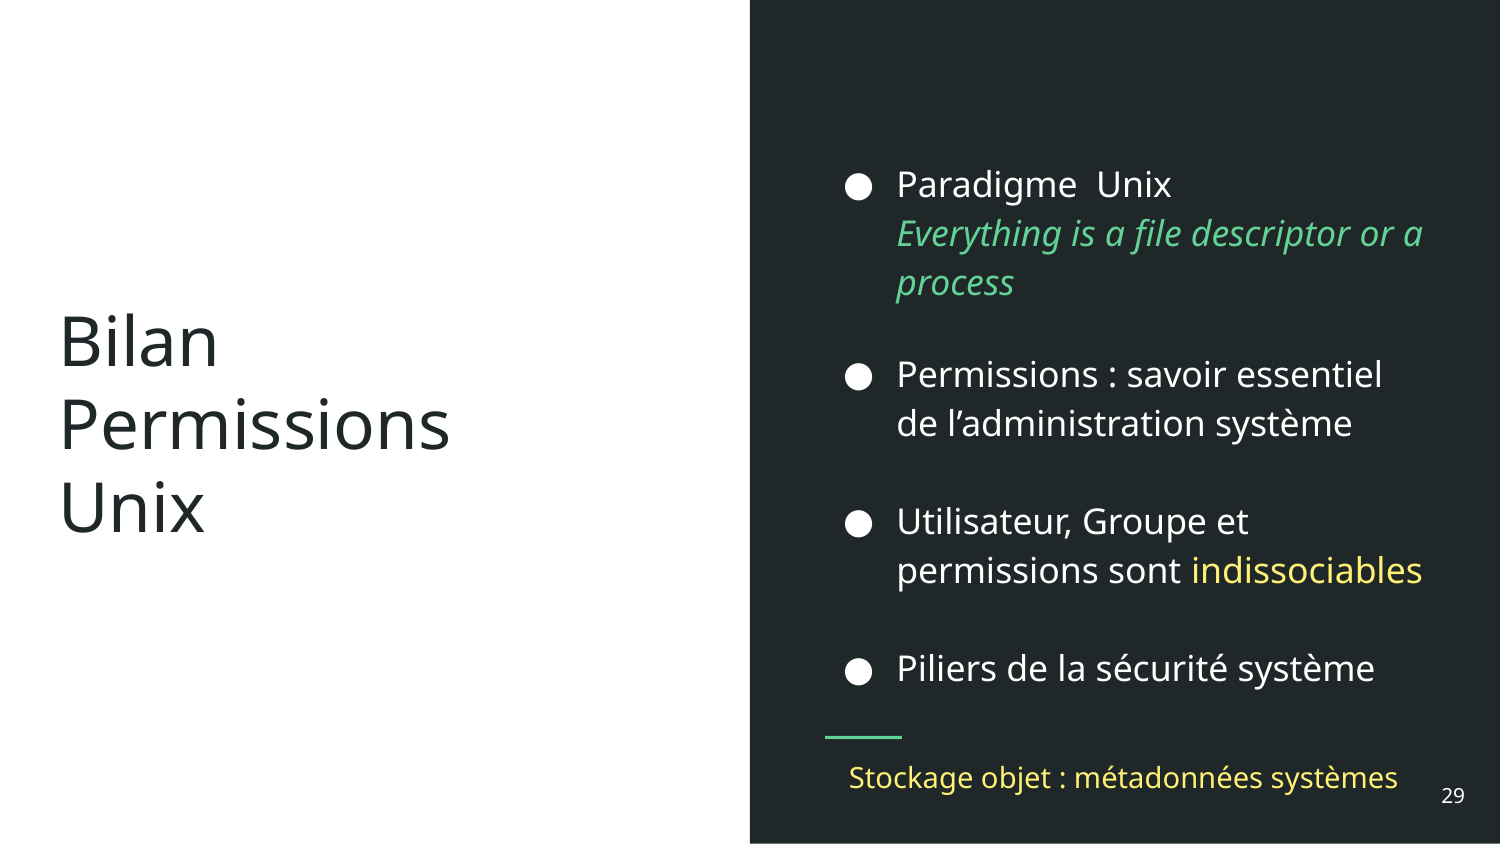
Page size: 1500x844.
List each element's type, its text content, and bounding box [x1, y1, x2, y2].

slide_number <numéro> [1389, 764, 1480, 830]
title Bilan Permissions Unix [43, 281, 708, 562]
text_box Stockage objet : métadonnées systèmes [834, 744, 1416, 810]
list Paradigme Unix Everything is a file descriptor or a process Permissions : savoir essentiel de l’administration système Utilisateur, Groupe et permissions sont indissociables Piliers de la sécurité système [810, 118, 1440, 725]
